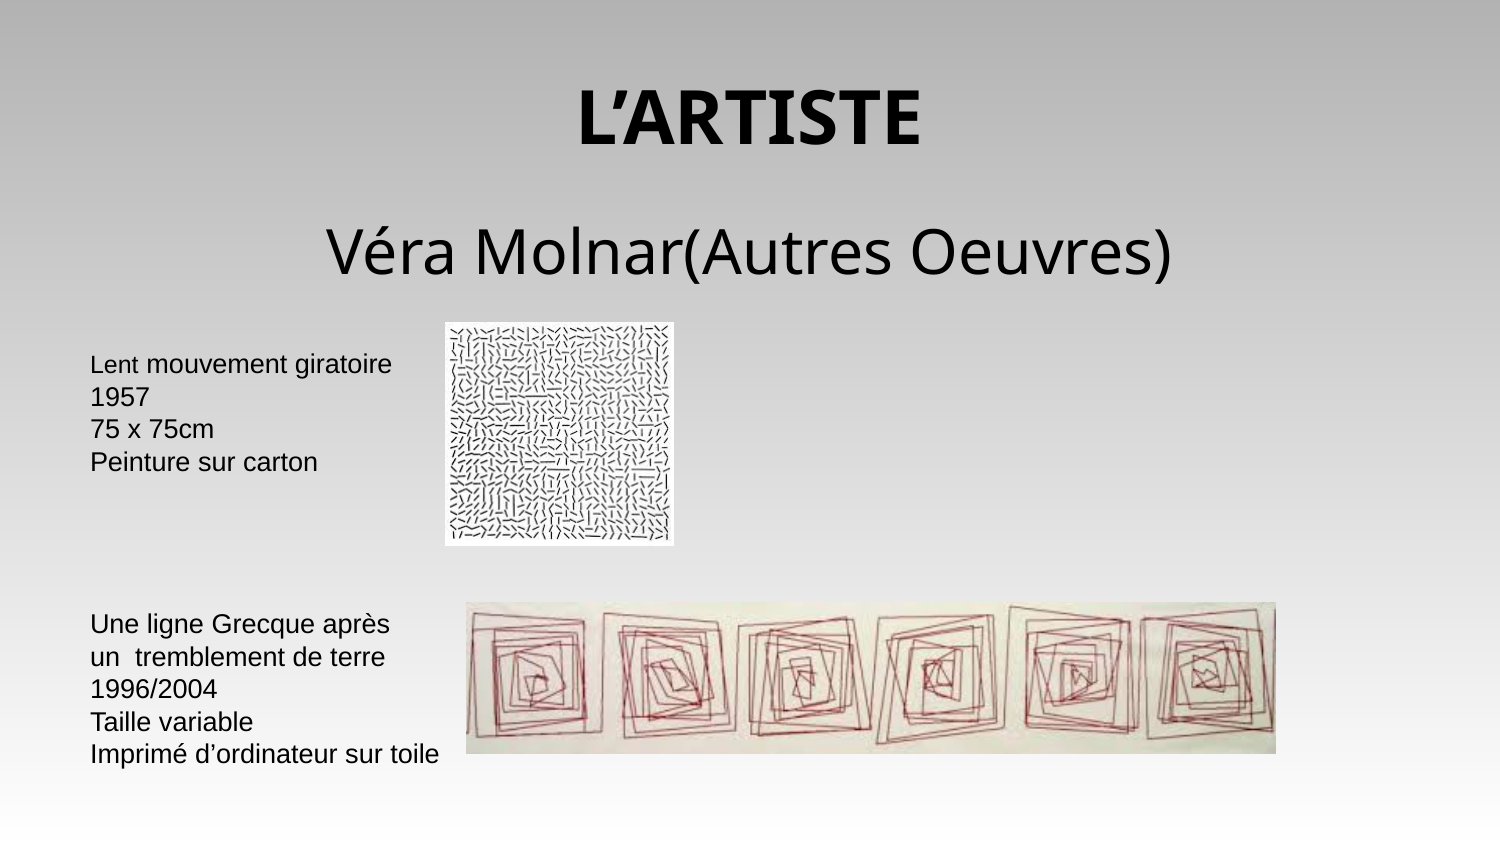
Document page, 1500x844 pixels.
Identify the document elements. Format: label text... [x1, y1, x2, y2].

list Véra Molnar(Autres Oeuvres) Lent mouvement giratoire 1957 75 x 75cm Peinture sur carton Une ligne Grecque après un tremblement de terre 1996/2004 Taille variable Imprimé d’ordinateur sur toile [75, 196, 1425, 844]
picture [445, 322, 674, 546]
title L’ARTISTE [75, 33, 1425, 175]
picture [466, 602, 1276, 754]
